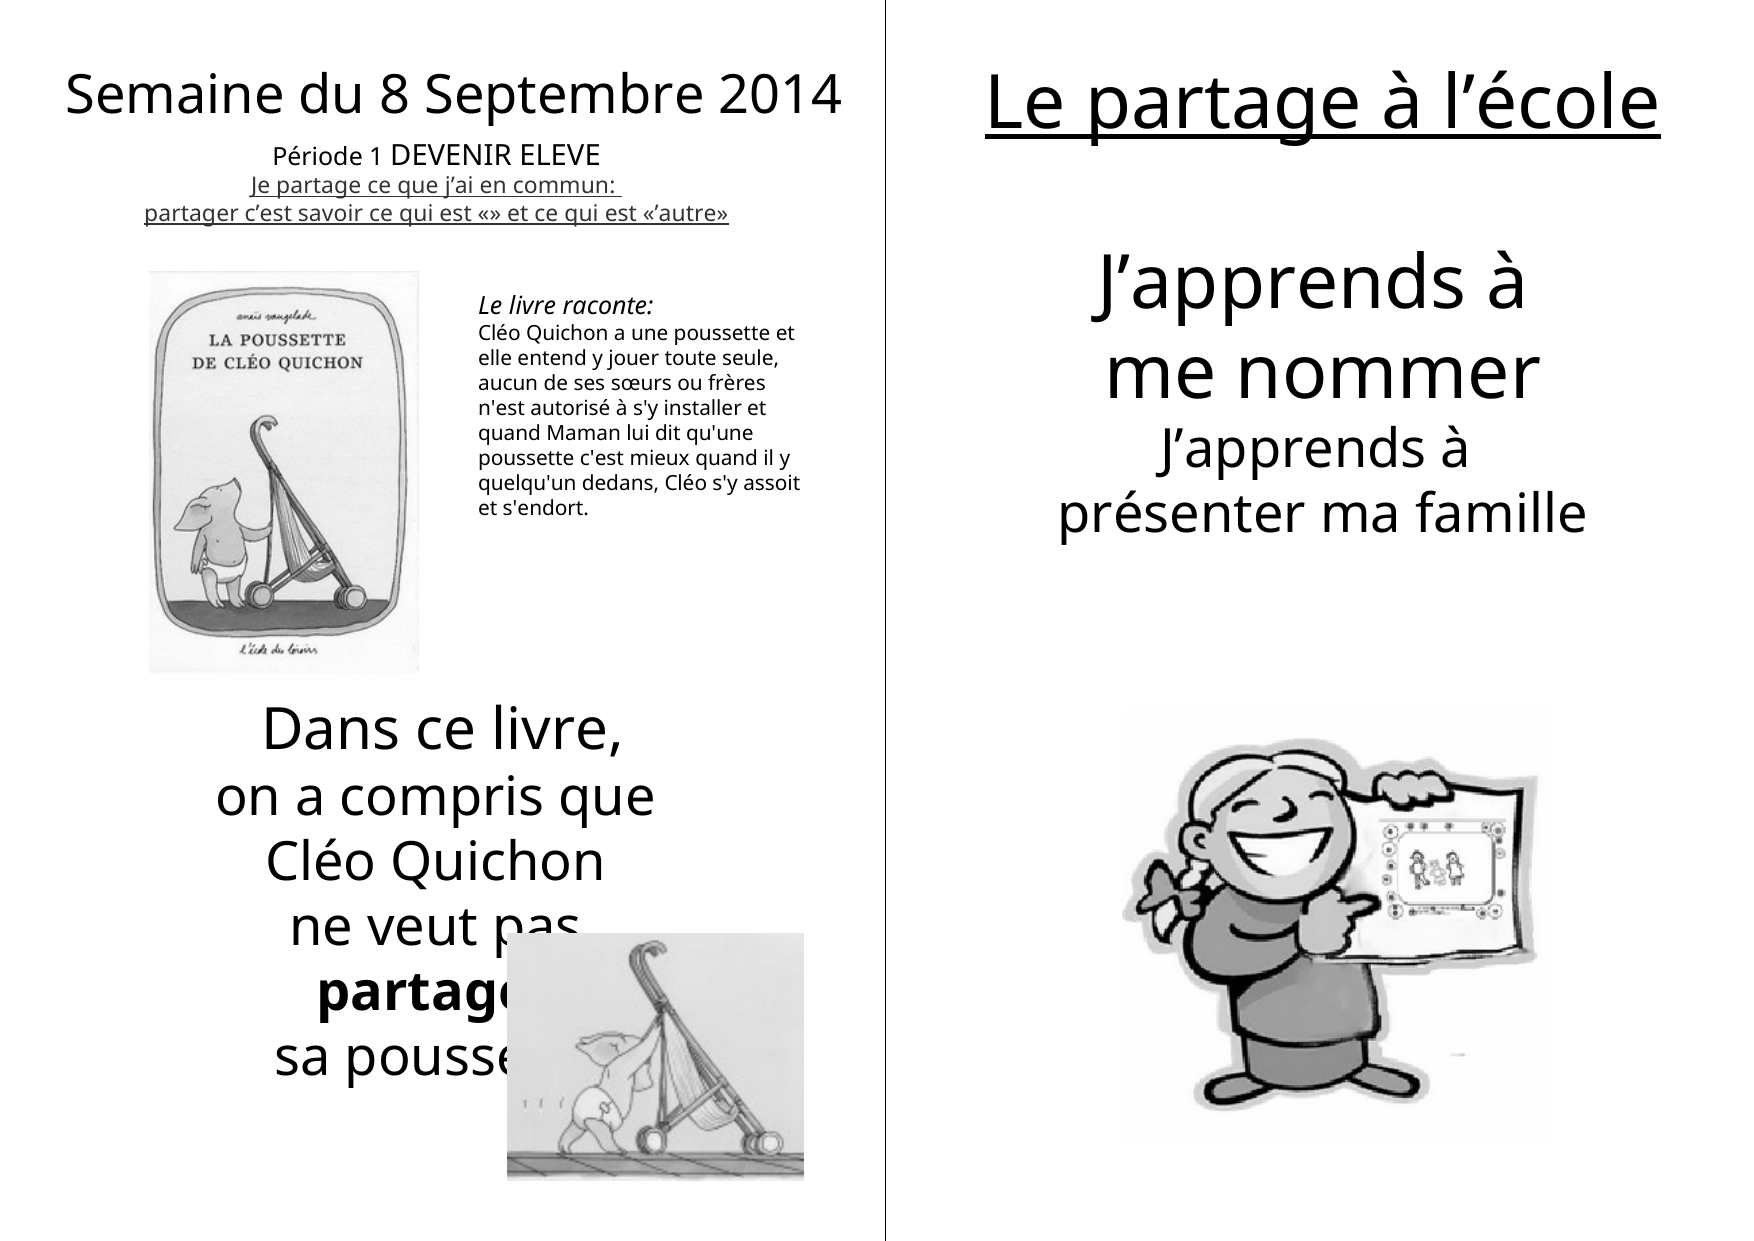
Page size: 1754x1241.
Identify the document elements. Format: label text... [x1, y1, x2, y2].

text_box Le partage à l’école J’apprends à me nommer J’apprends à présenter ma famille [921, 47, 1725, 1170]
text_box Le livre raconte: Cléo Quichon a une poussette et elle entend y jouer toute seule, aucun de ses sœurs ou frères n'est autorisé à s'y installer et quand Maman lui dit qu'une poussette c'est mieux quand il y quelqu'un dedans, Cléo s'y assoit et s'endort. [472, 283, 815, 662]
picture [507, 933, 804, 1181]
text_box Semaine du 8 Septembre 2014 [46, 53, 863, 148]
picture [149, 271, 419, 674]
picture [1122, 708, 1554, 1141]
text_box Dans ce livre, on a compris que Cléo Quichon ne veut pas partager sa poussette. [35, 685, 851, 1241]
text_box Période 1 DEVENIR ELEVE Je partage ce que j’ai en commun: partager c’est savoir ce qui est «» et ce qui est «’autre» [11, 130, 862, 284]
